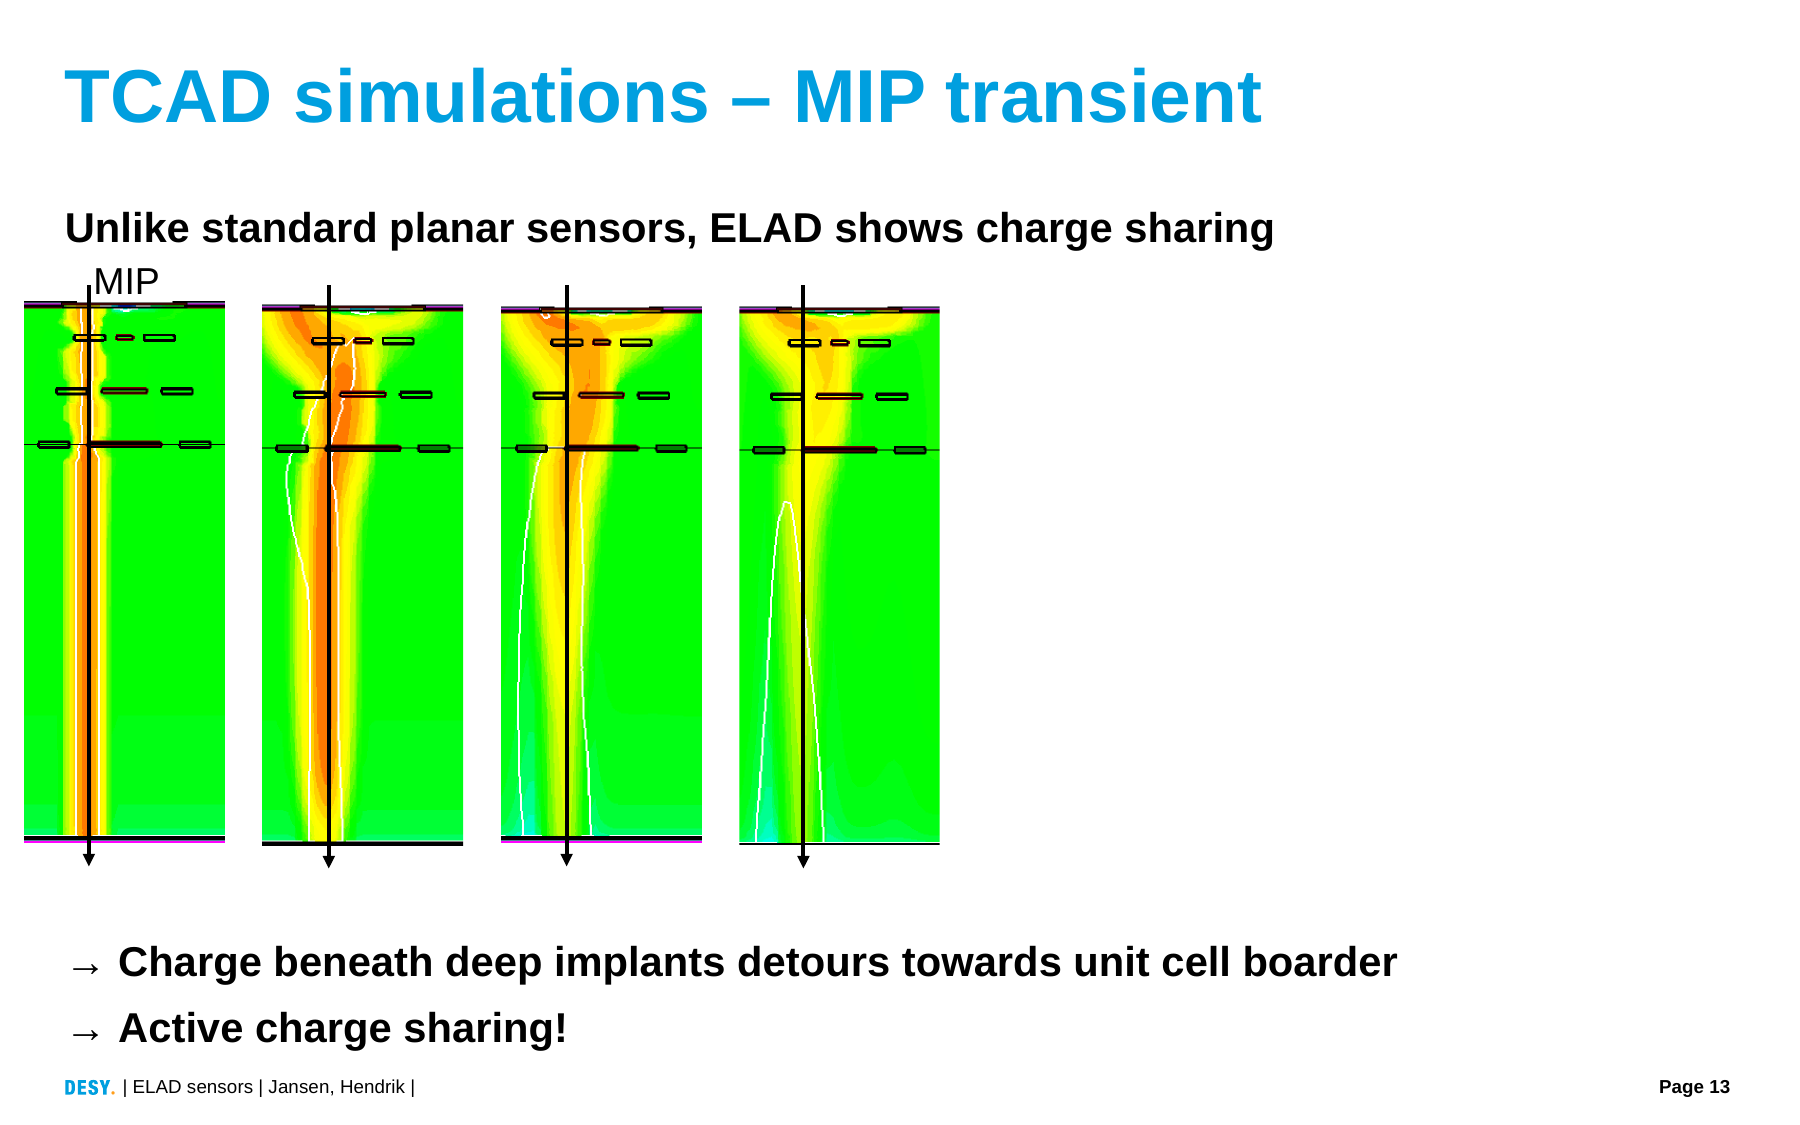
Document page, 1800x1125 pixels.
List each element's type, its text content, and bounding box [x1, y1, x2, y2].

picture [501, 304, 565, 846]
title TCAD simulations – MIP transient [64, 57, 1436, 132]
picture [331, 303, 464, 846]
picture [24, 301, 87, 844]
picture [739, 304, 801, 845]
text_box MIP [85, 249, 168, 311]
picture [91, 301, 225, 844]
picture [569, 304, 702, 846]
picture [805, 304, 940, 845]
picture [262, 303, 327, 846]
list Unlike standard planar sensors, ELAD shows charge sharing → Charge beneath deep implants detours towards unit cell boarder → Active charge sharing! [64, 201, 1418, 1024]
